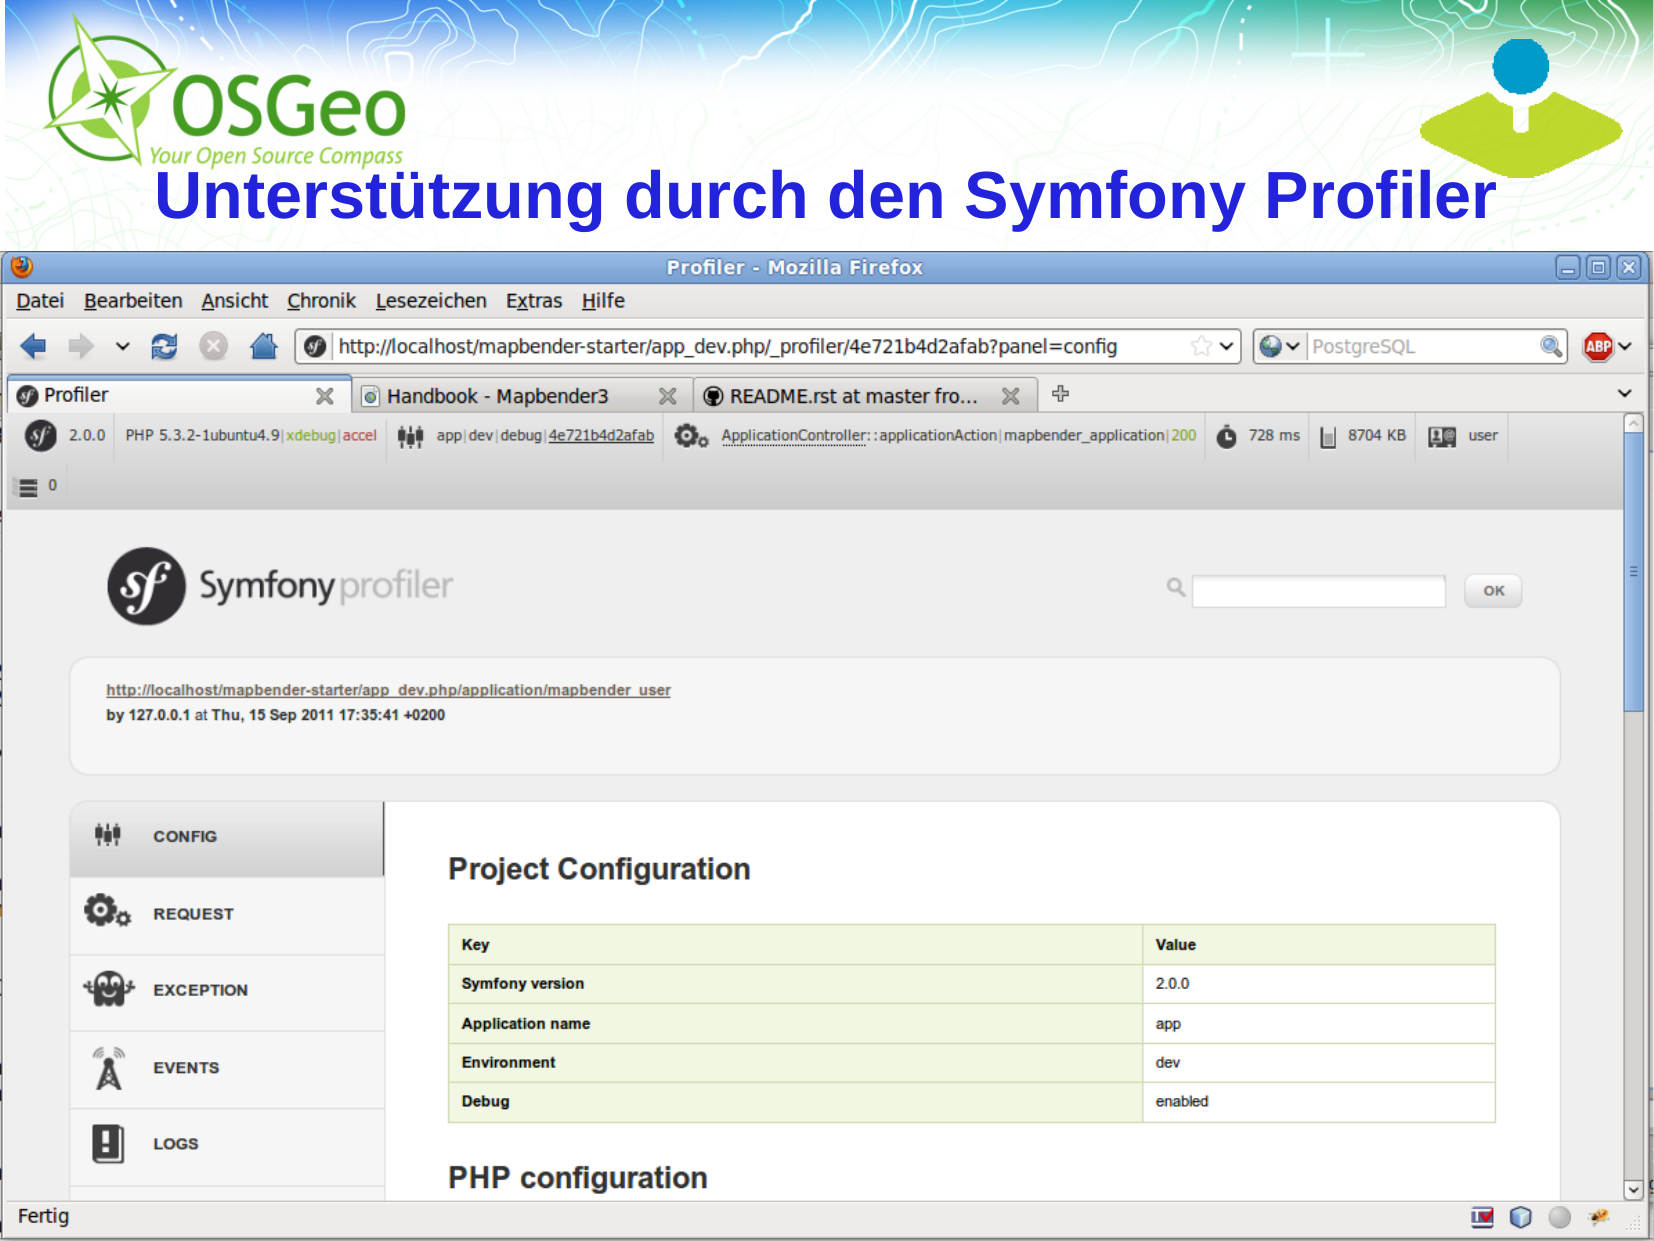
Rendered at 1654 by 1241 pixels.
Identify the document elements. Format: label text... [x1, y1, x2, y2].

title Unterstützung durch den Symfony Profiler [82, 124, 1571, 266]
picture [0, 0, 1654, 1241]
